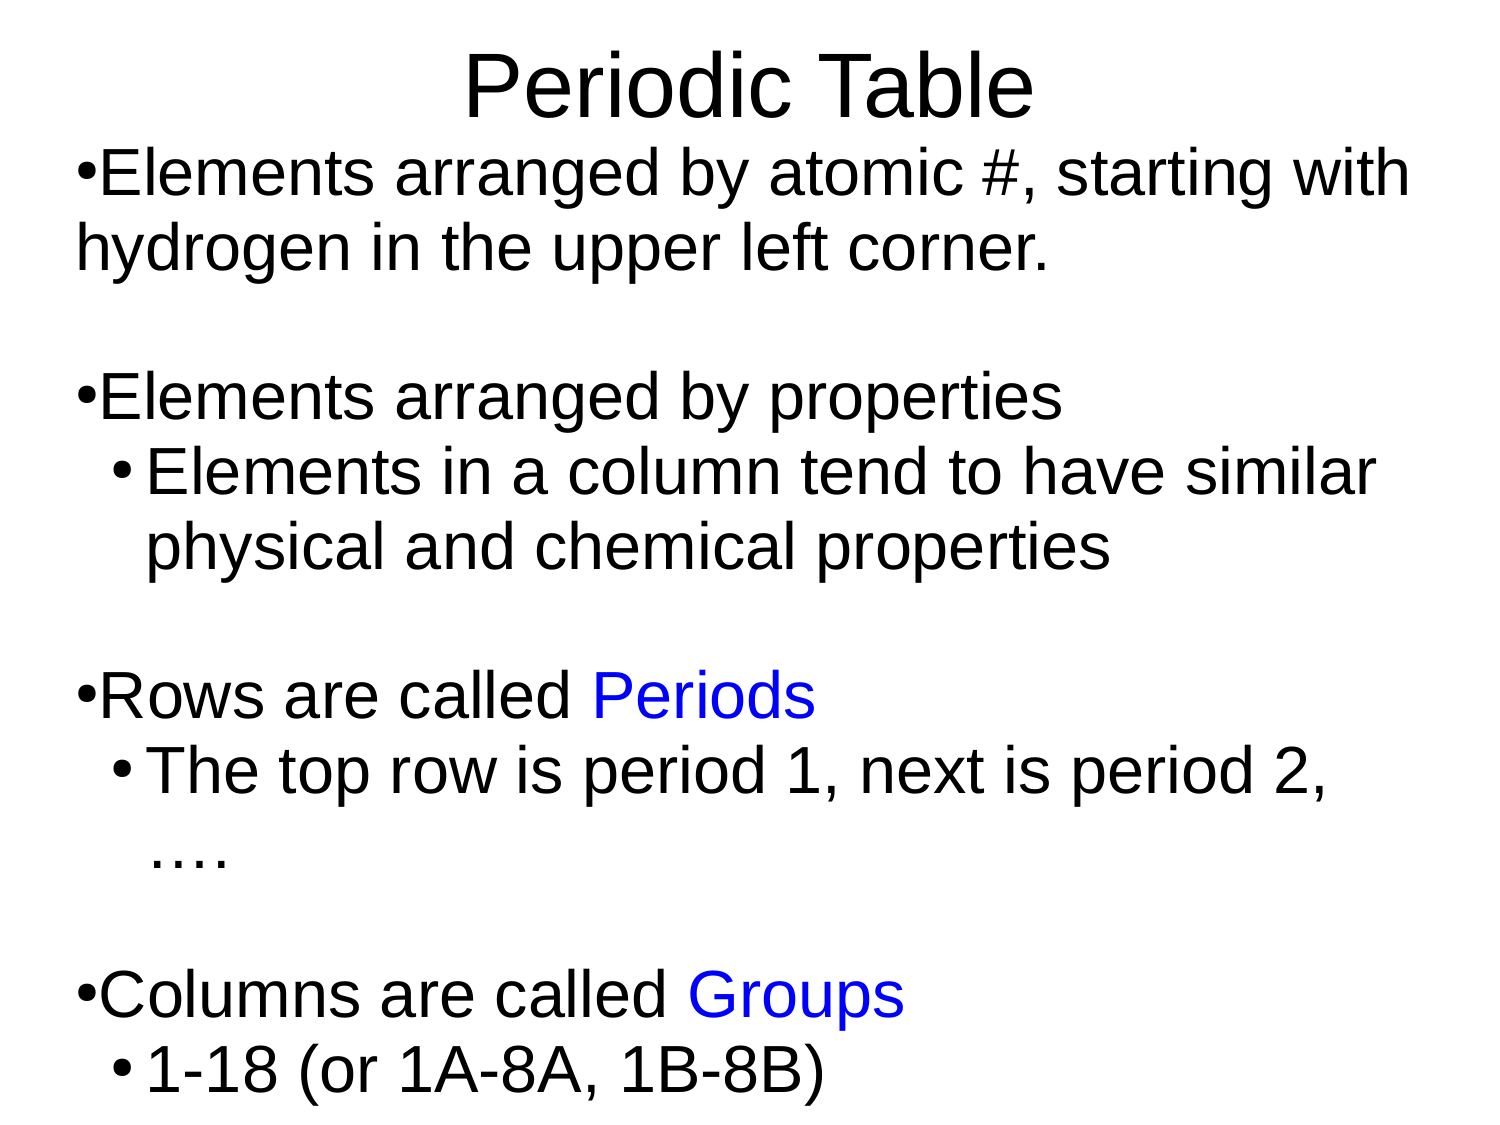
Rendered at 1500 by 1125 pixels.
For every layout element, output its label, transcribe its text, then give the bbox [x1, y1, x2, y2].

subtitle Elements arranged by atomic #, starting with hydrogen in the upper left corner. Elements arranged by properties Elements in a column tend to have similar physical and chemical properties Rows are called Periods The top row is period 1, next is period 2, …. Columns are called Groups 1-18 (or 1A-8A, 1B-8B) [75, 135, 1425, 1107]
title Periodic Table [75, 23, 1425, 135]
